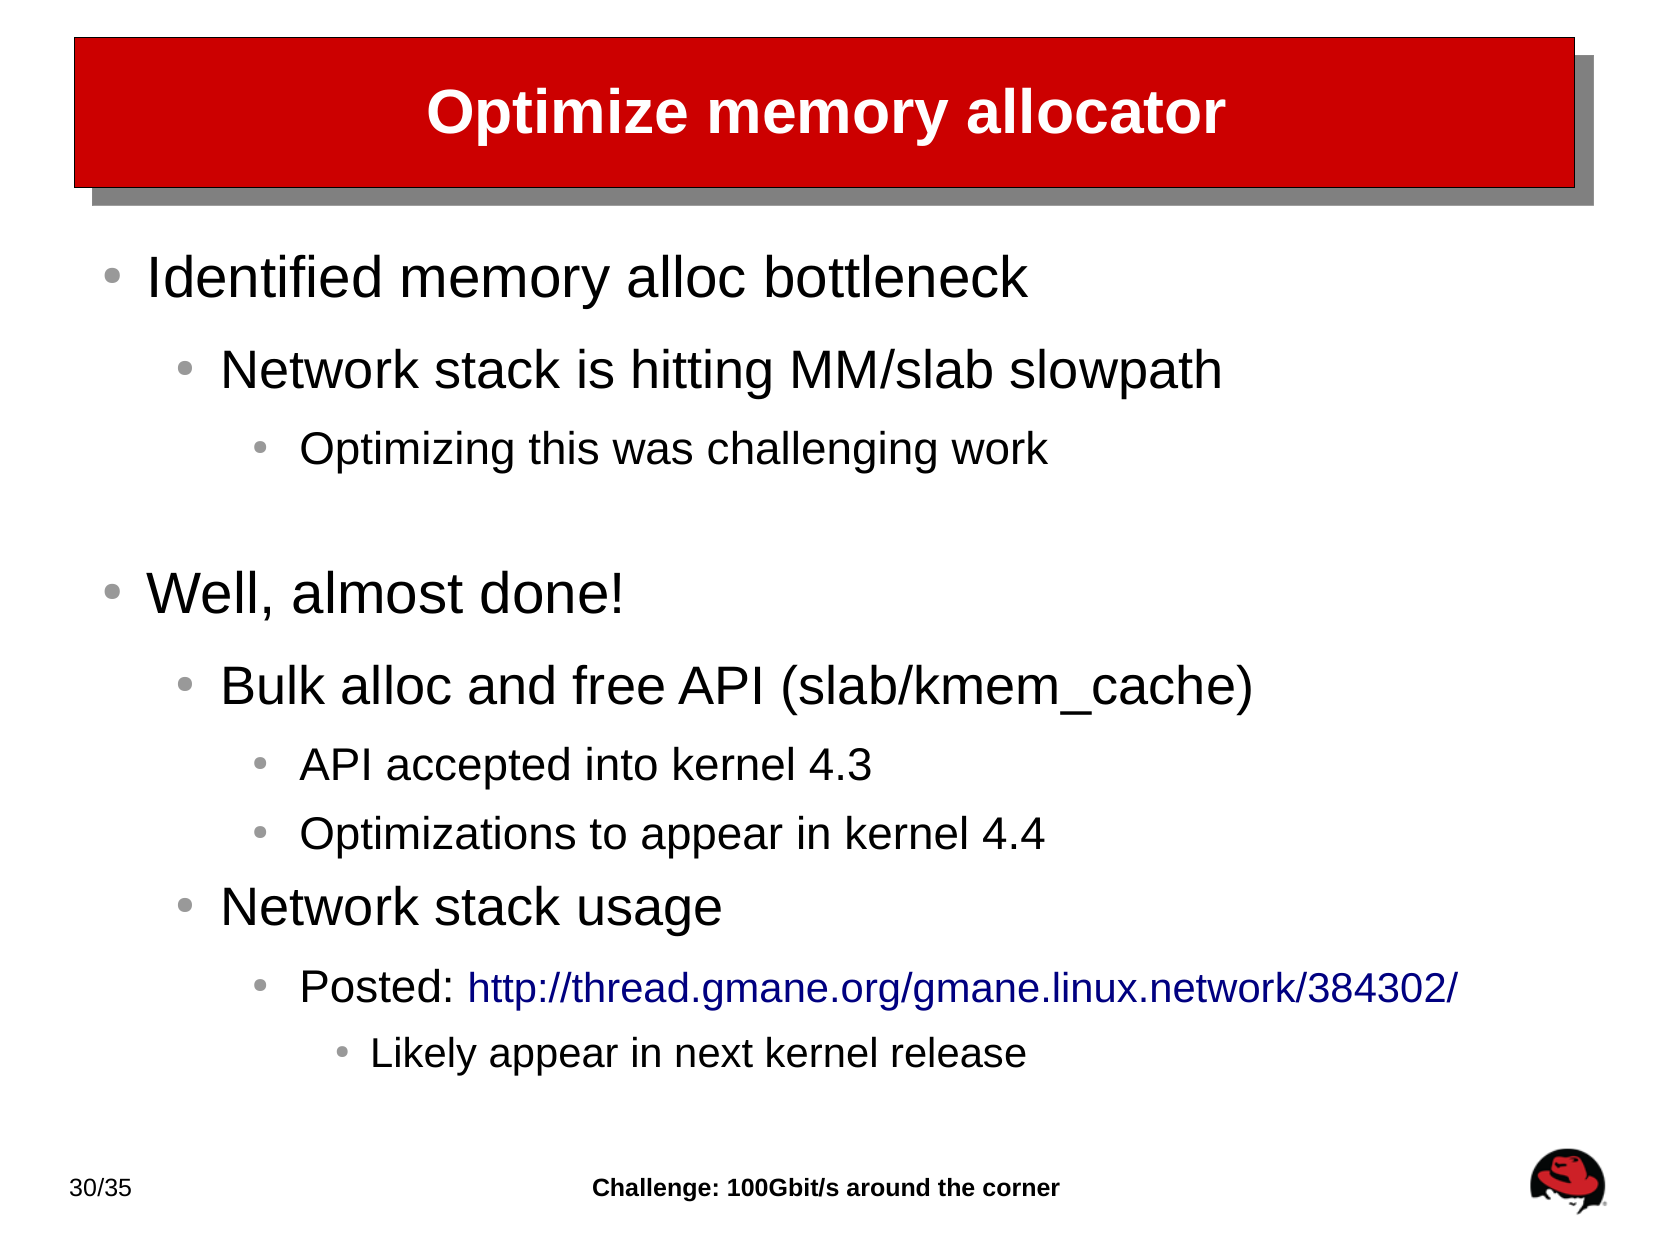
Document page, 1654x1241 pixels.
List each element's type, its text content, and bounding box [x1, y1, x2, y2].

picture [1529, 1146, 1613, 1224]
title Optimize memory allocator [82, 37, 1571, 188]
list Identified memory alloc bottleneck Network stack is hitting MM/slab slowpath Optimizing this was challenging work Well, almost done! Bulk alloc and free API (slab/kmem_cache) API accepted into kernel 4.3 Optimizations to appear in kernel 4.4 Network stack usage Posted: http://thread.gmane.org/gmane.linux.network/384302/ Likely appear in next kernel release [86, 244, 1575, 1151]
